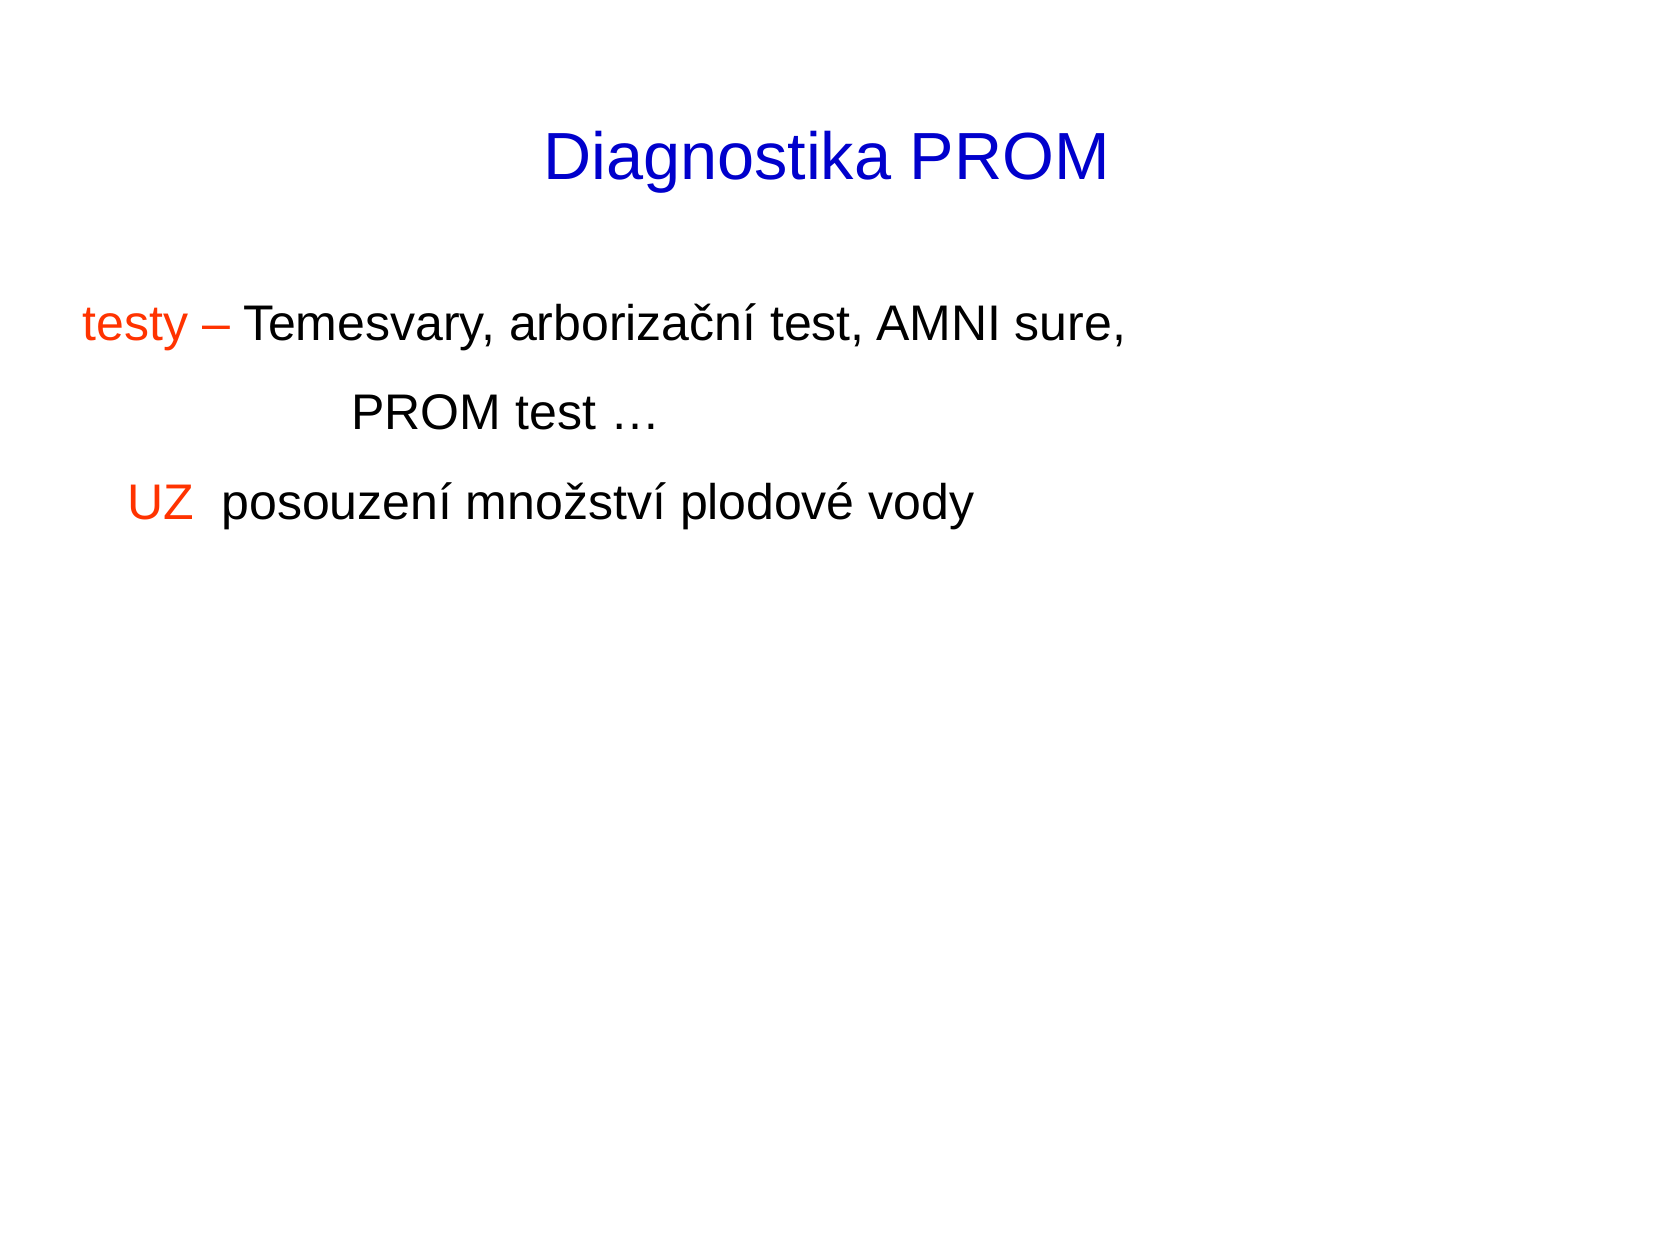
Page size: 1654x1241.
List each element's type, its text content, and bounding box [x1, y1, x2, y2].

title Diagnostika PROM [82, 49, 1571, 257]
list testy – Temesvary, arborizační test, AMNI sure, PROM test … UZ posouzení množství plodové vody [82, 290, 1571, 1109]
